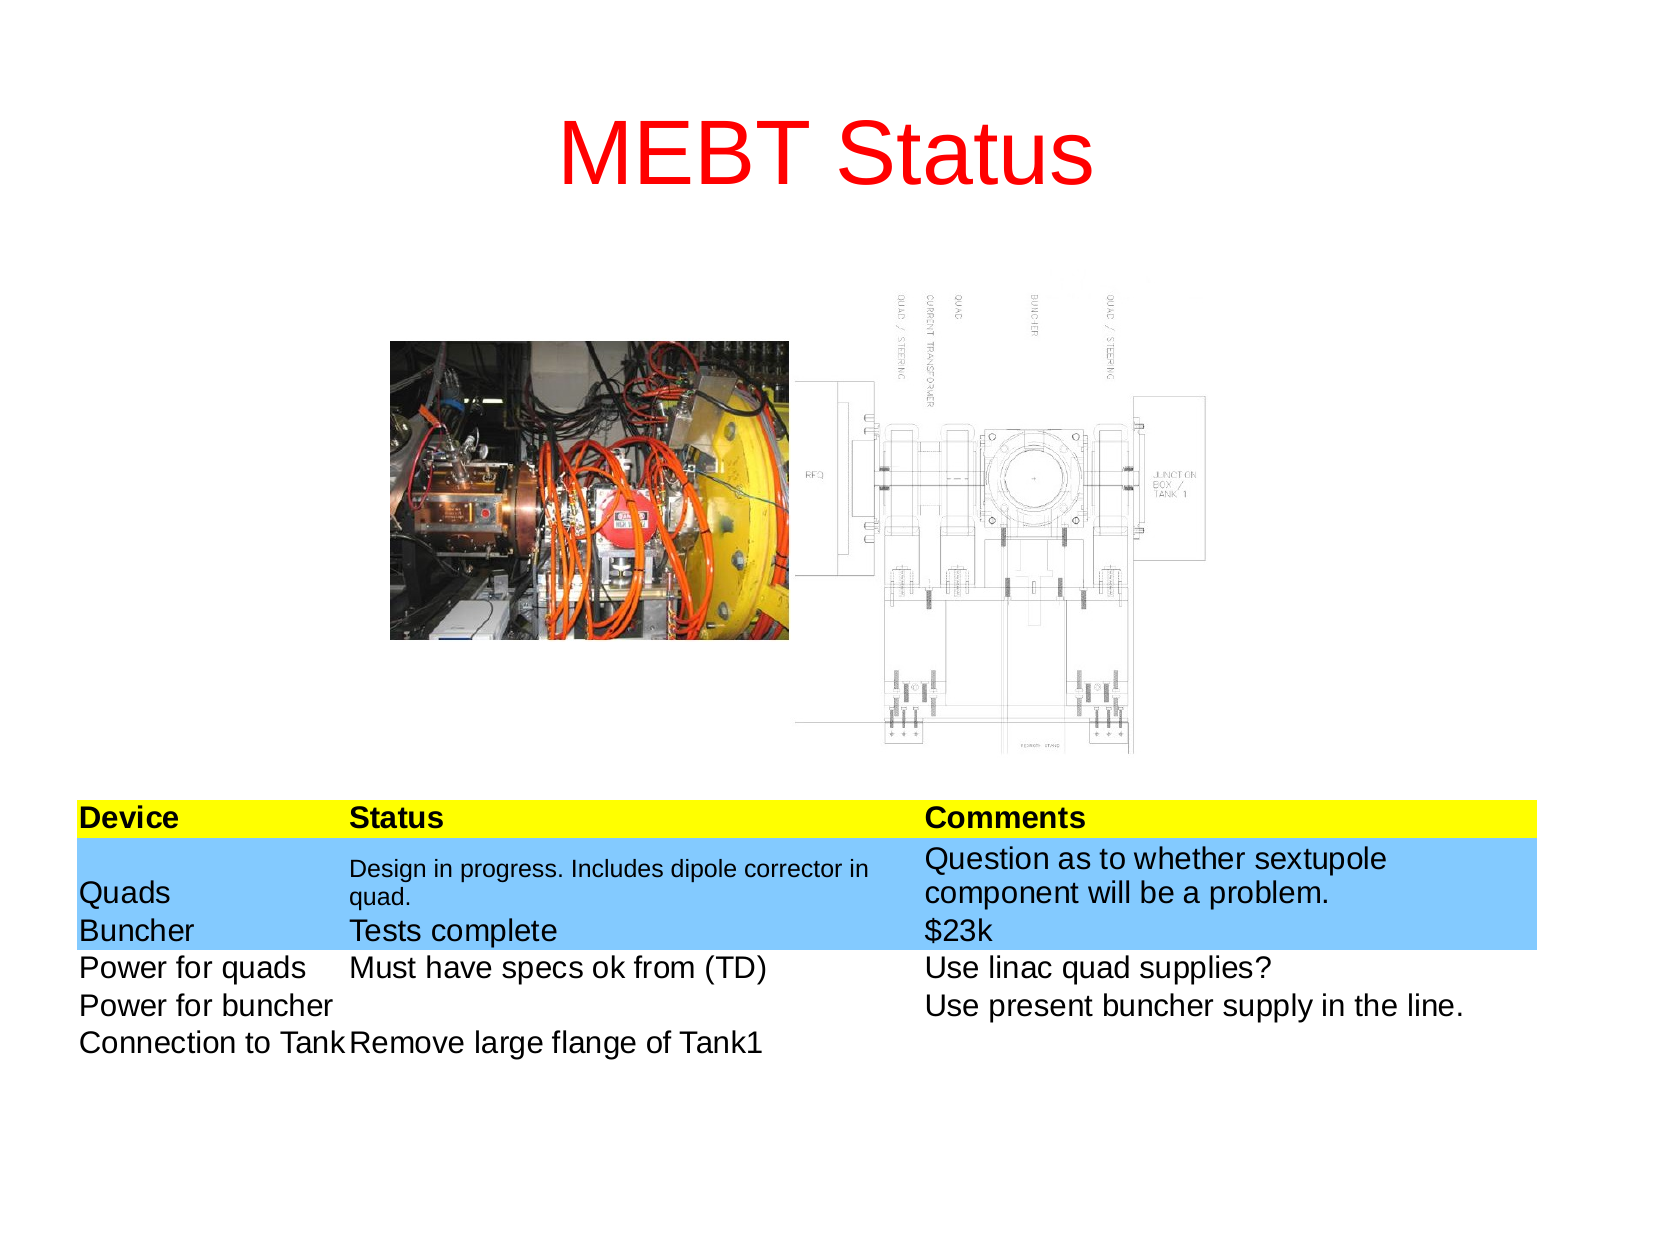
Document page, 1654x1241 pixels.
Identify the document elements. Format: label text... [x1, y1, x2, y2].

chart [76, 800, 1540, 1103]
picture [390, 241, 1208, 758]
title MEBT Status [82, 56, 1571, 250]
